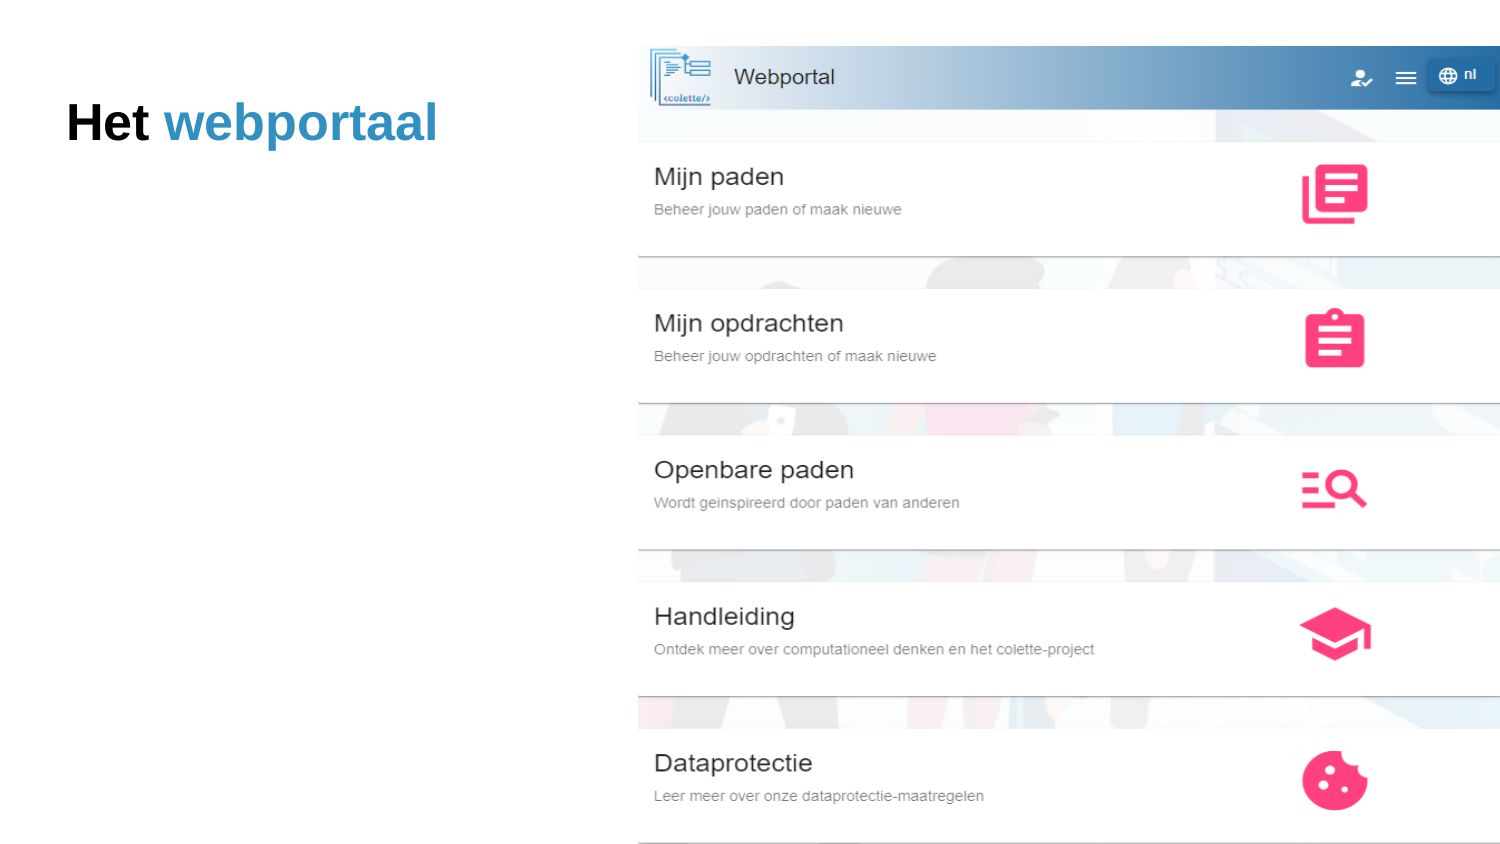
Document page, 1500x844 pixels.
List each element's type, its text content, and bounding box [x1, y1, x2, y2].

picture [638, 46, 1500, 844]
title Het webportaal [51, 72, 638, 167]
